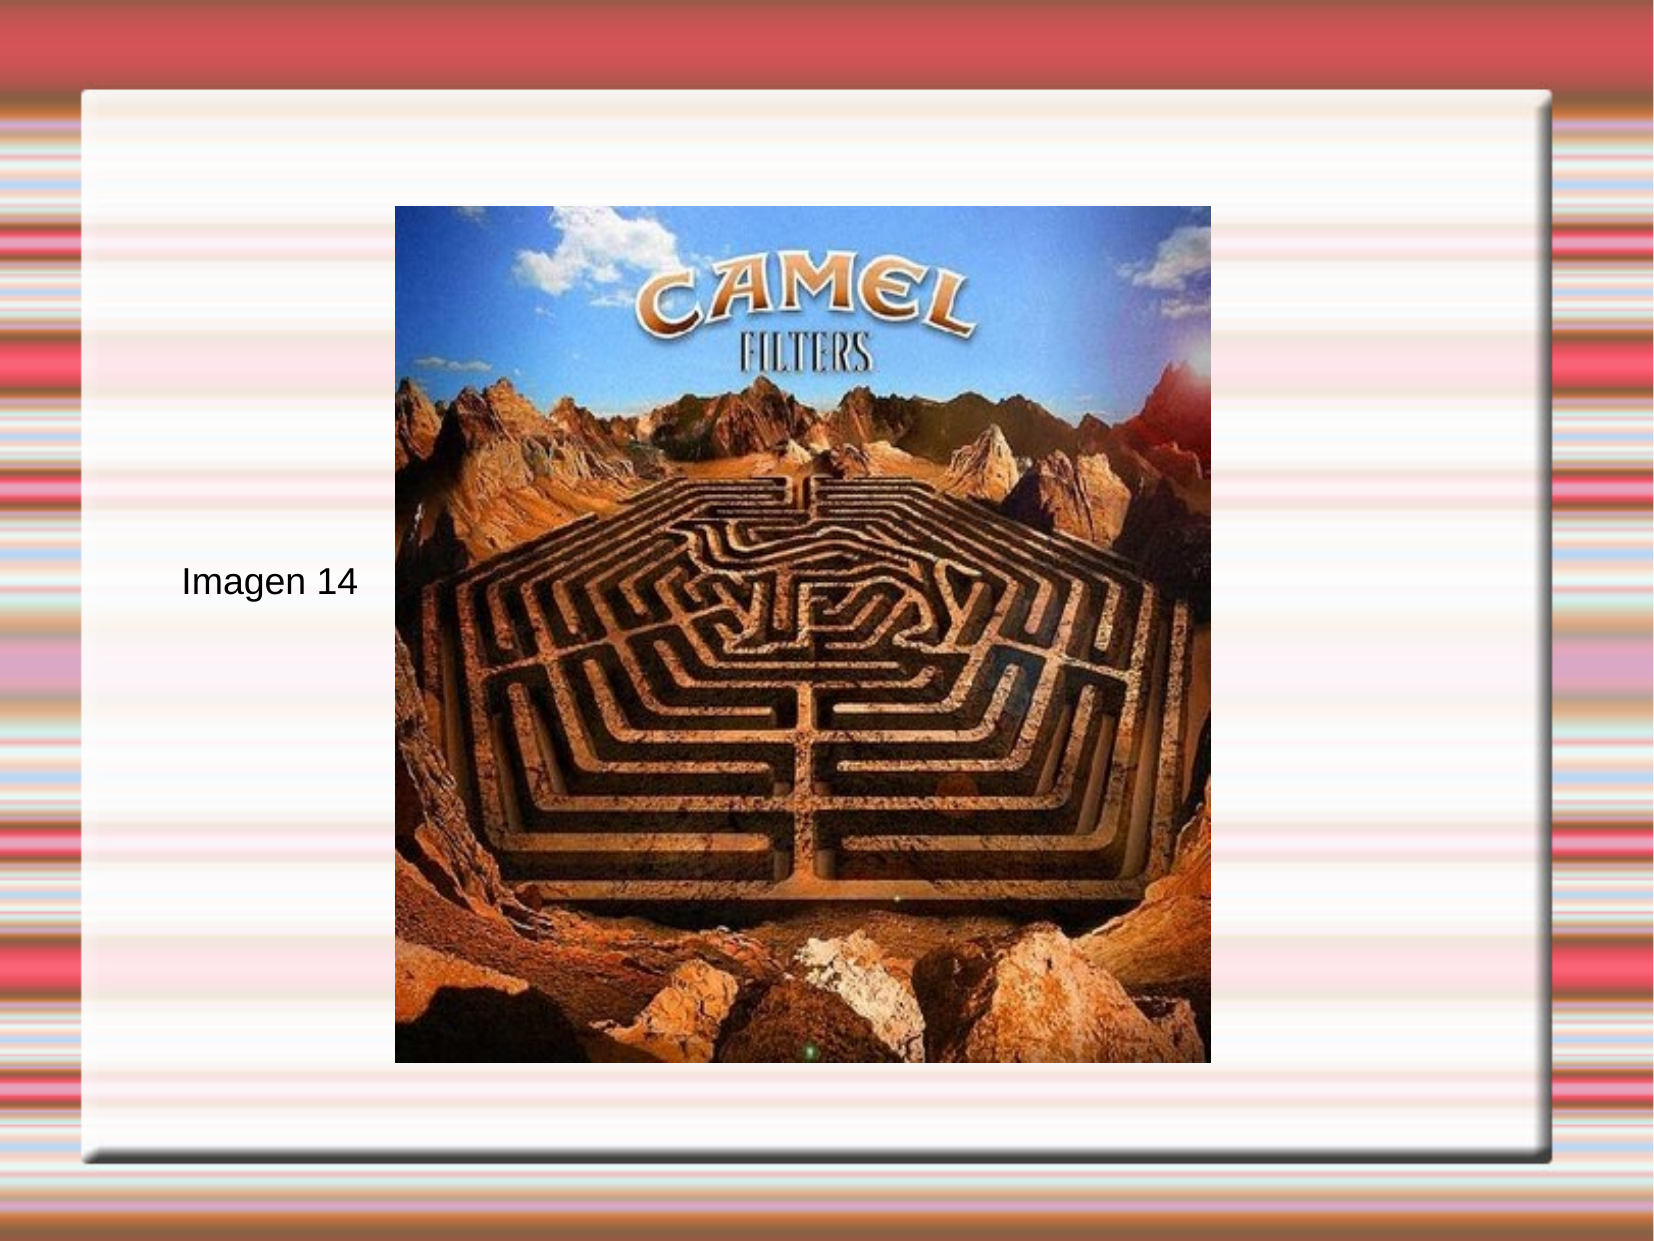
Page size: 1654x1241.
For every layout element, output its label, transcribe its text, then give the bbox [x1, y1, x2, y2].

picture [0, 0, 1654, 1241]
text_box Imagen 14 [166, 553, 403, 610]
